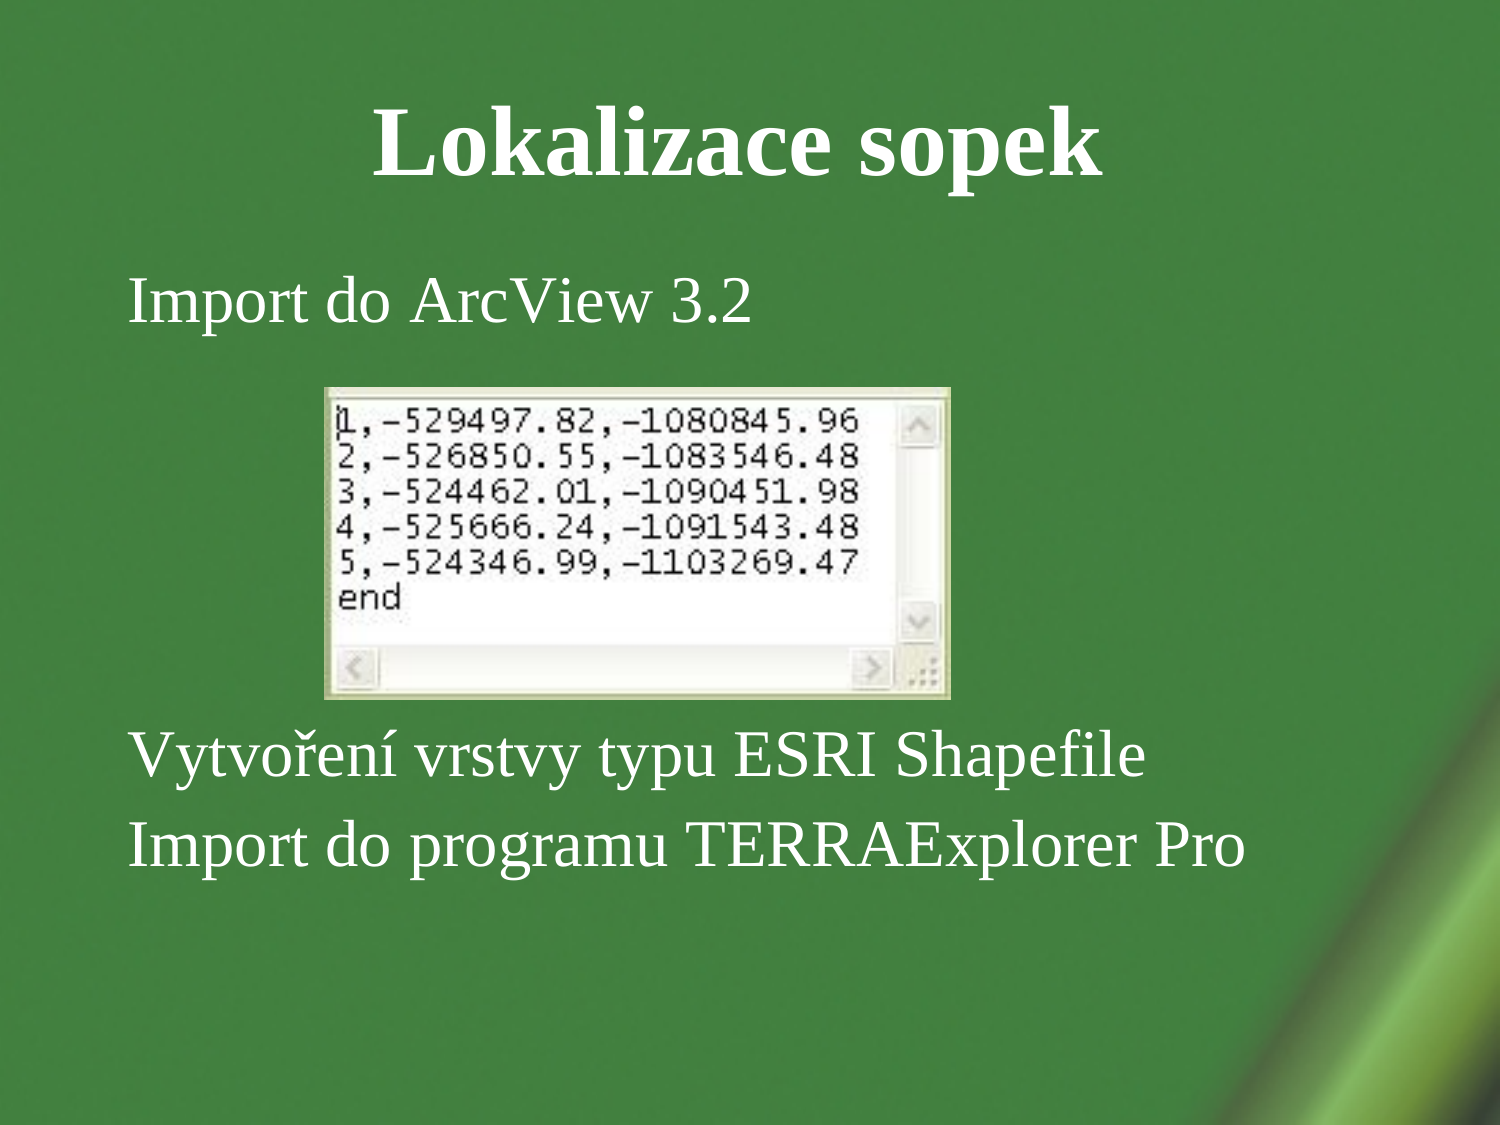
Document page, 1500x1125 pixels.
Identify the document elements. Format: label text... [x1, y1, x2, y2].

list Import do ArcView 3.2 Vytvoření vrstvy typu ESRI Shapefile Import do programu TERRAExplorer Pro [112, 255, 1388, 976]
picture [0, 0, 1500, 1125]
title Lokalizace sopek [206, 66, 1270, 217]
